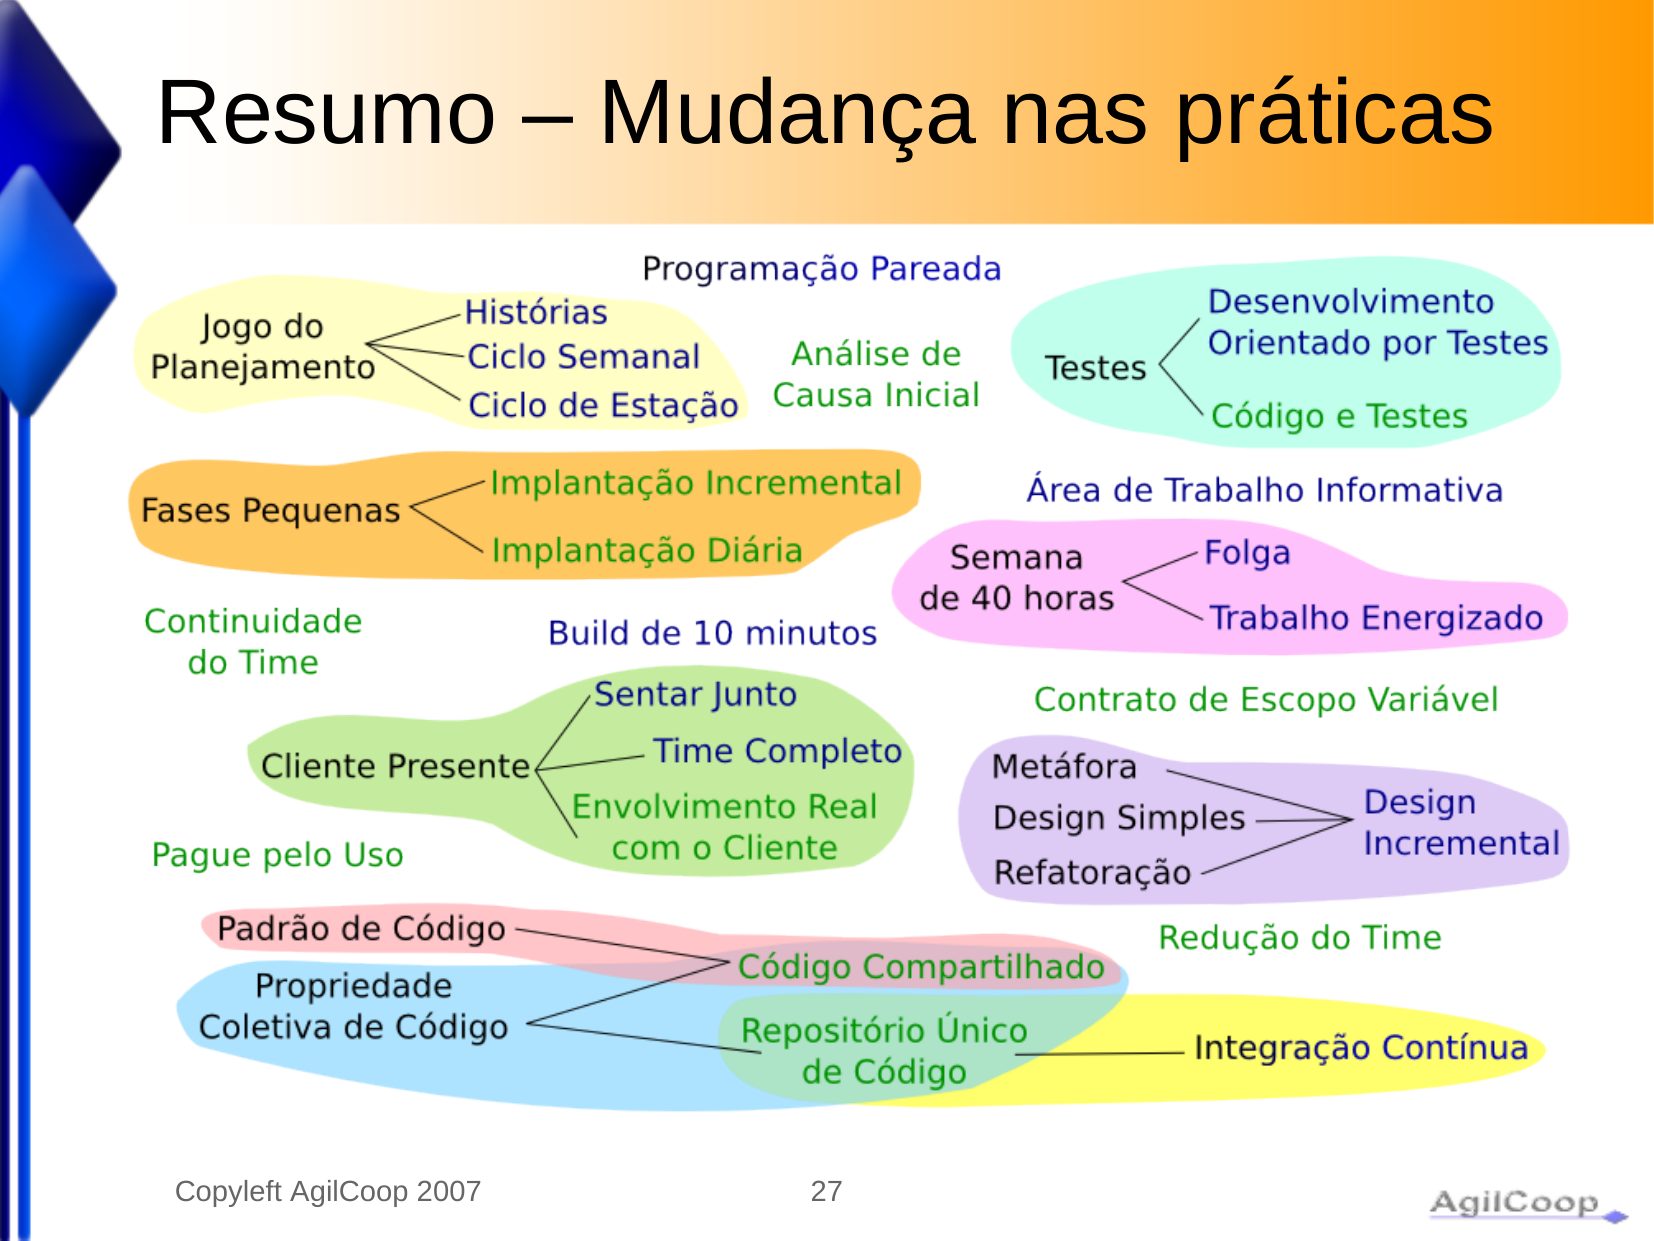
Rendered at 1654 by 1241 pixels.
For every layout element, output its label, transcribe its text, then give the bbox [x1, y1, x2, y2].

picture [0, 0, 1654, 1241]
title Resumo – Mudança nas práticas [82, 8, 1571, 216]
